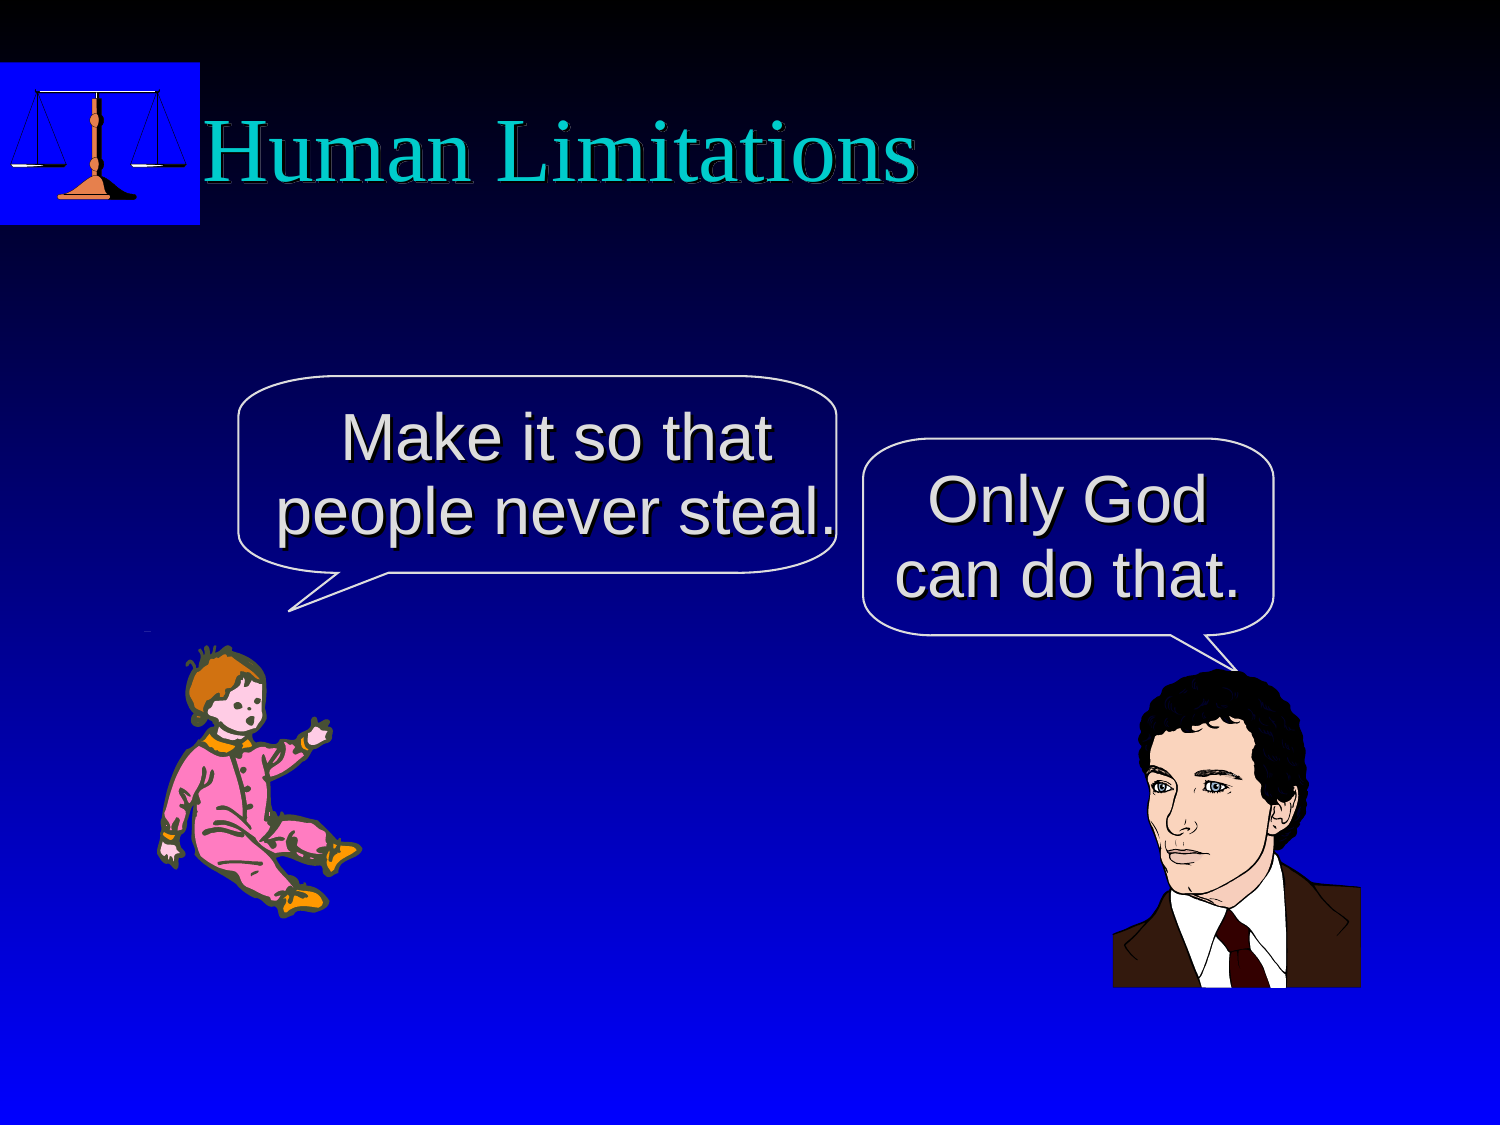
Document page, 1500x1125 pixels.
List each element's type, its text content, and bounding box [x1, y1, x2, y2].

text_box Make it so that people never steal. [238, 376, 837, 612]
picture [1112, 668, 1361, 988]
text_box Only God can do that. [863, 438, 1274, 668]
chart [144, 631, 363, 919]
title Human Limitations [187, 56, 1463, 244]
